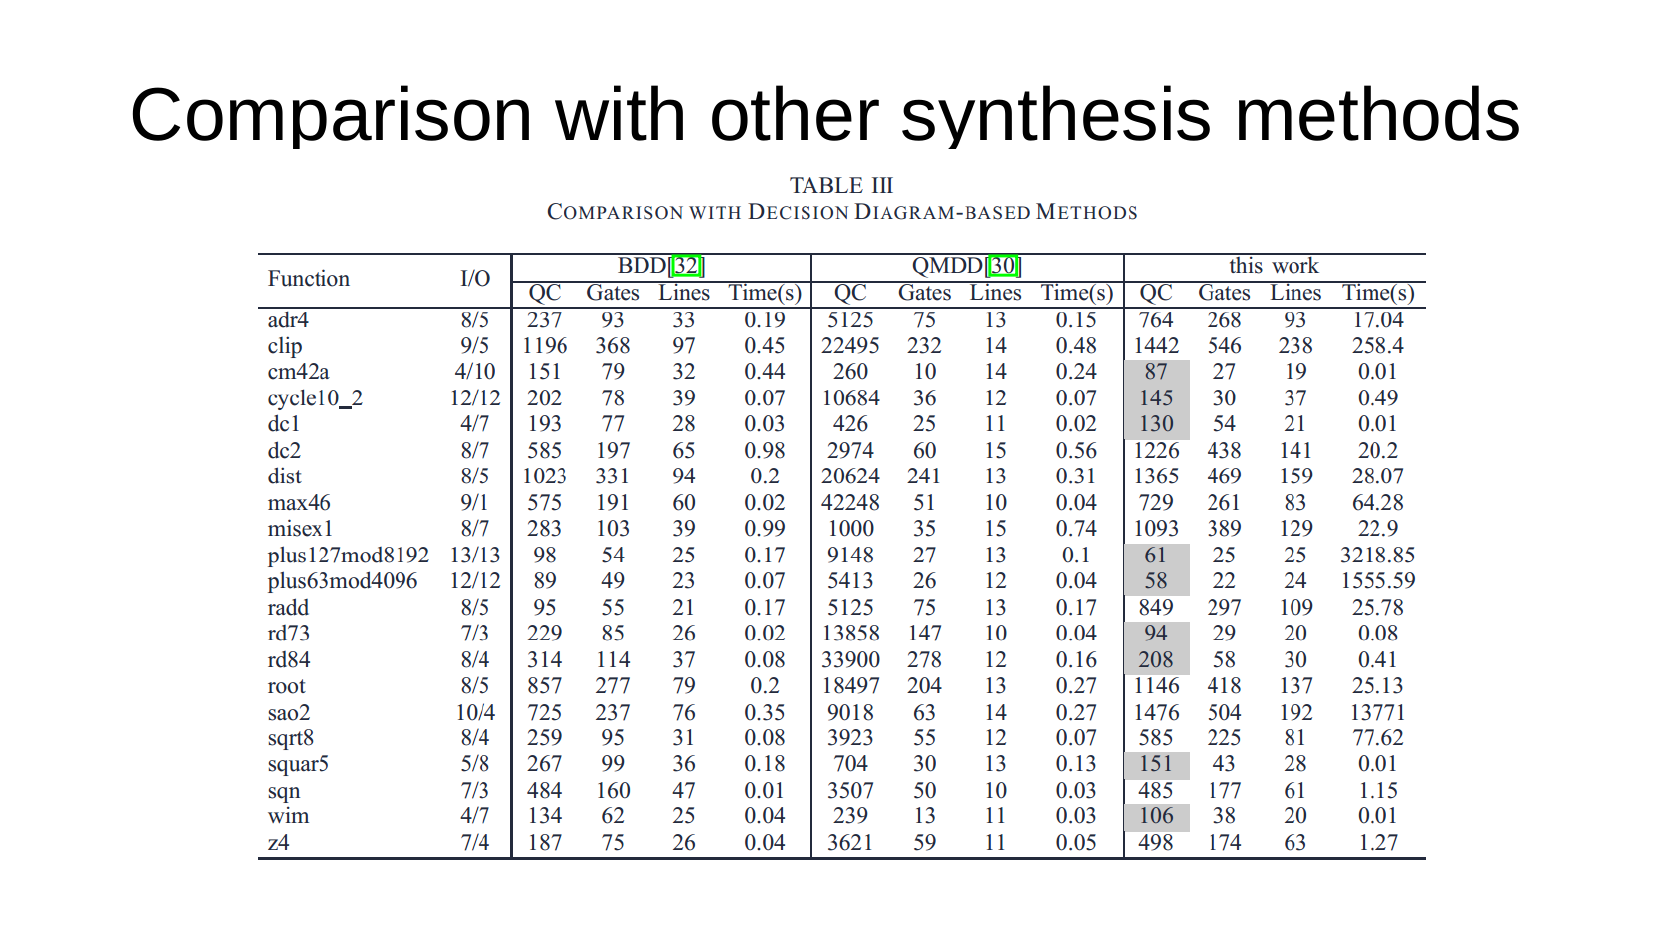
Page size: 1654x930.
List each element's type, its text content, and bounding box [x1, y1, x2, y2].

picture [239, 149, 1455, 885]
title Comparison with other synthesis methods [82, 37, 1571, 193]
